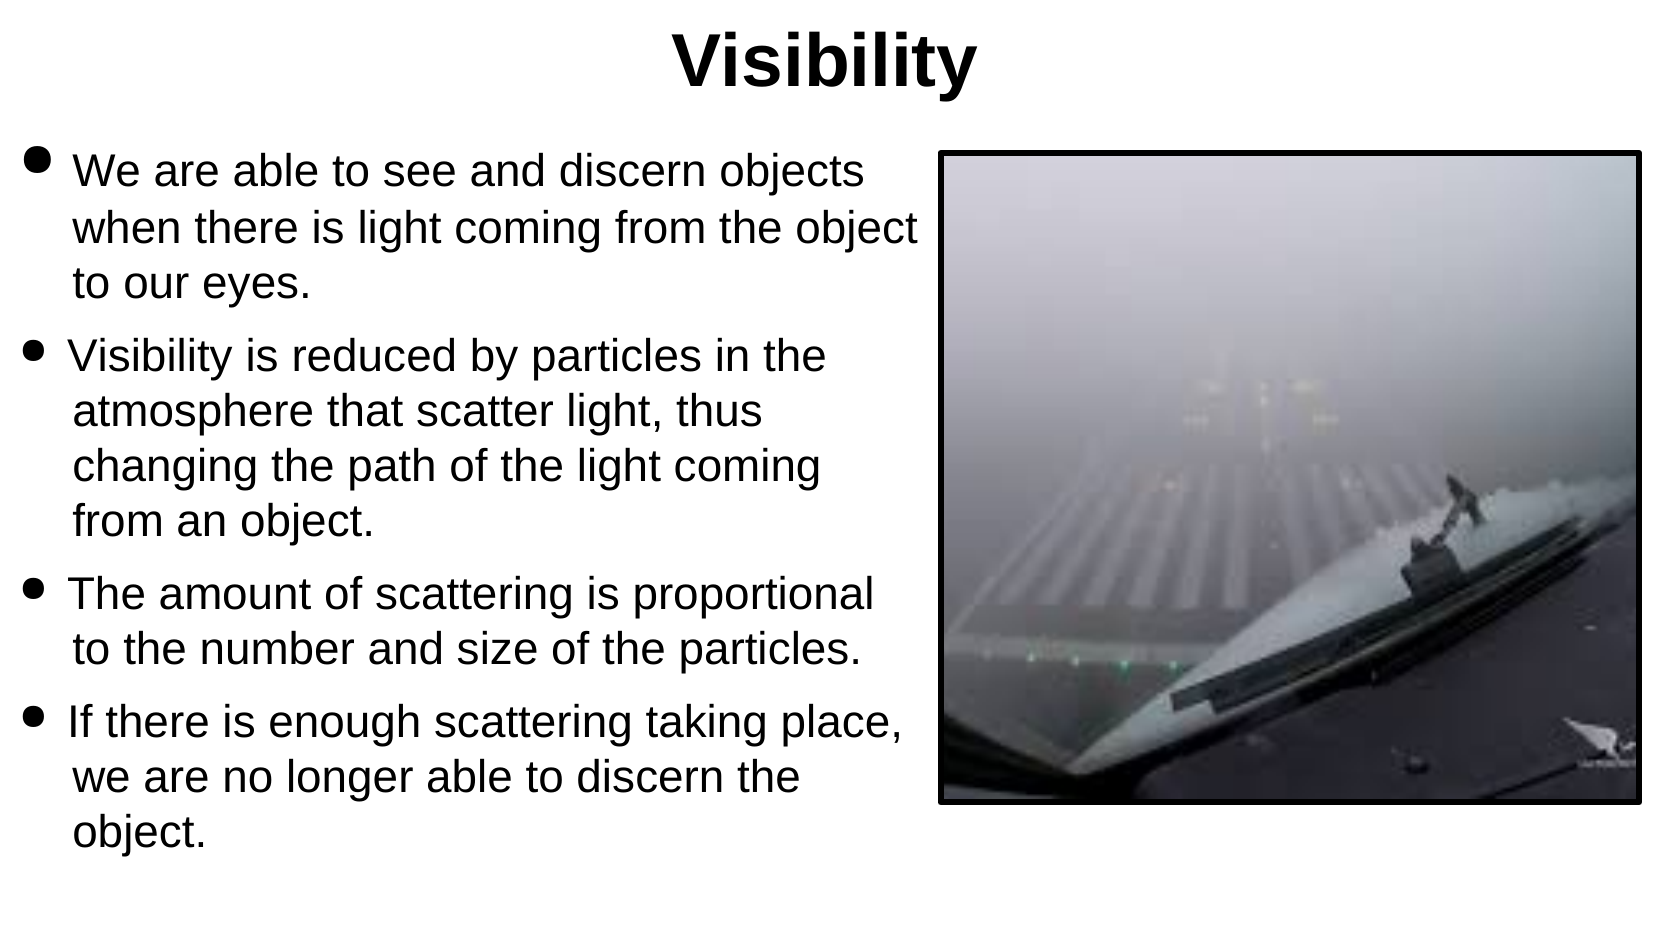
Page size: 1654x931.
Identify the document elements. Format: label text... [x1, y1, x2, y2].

text_box We are able to see and discern objects when there is light coming from the object to our eyes. Visibility is reduced by particles in the atmosphere that scatter light, thus changing the path of the light coming from an object. The amount of scattering is proportional to the number and size of the particles. If there is enough scattering taking place, we are no longer able to discern the object. [4, 120, 938, 865]
picture [943, 155, 1637, 800]
title Visibility [0, 5, 1654, 107]
